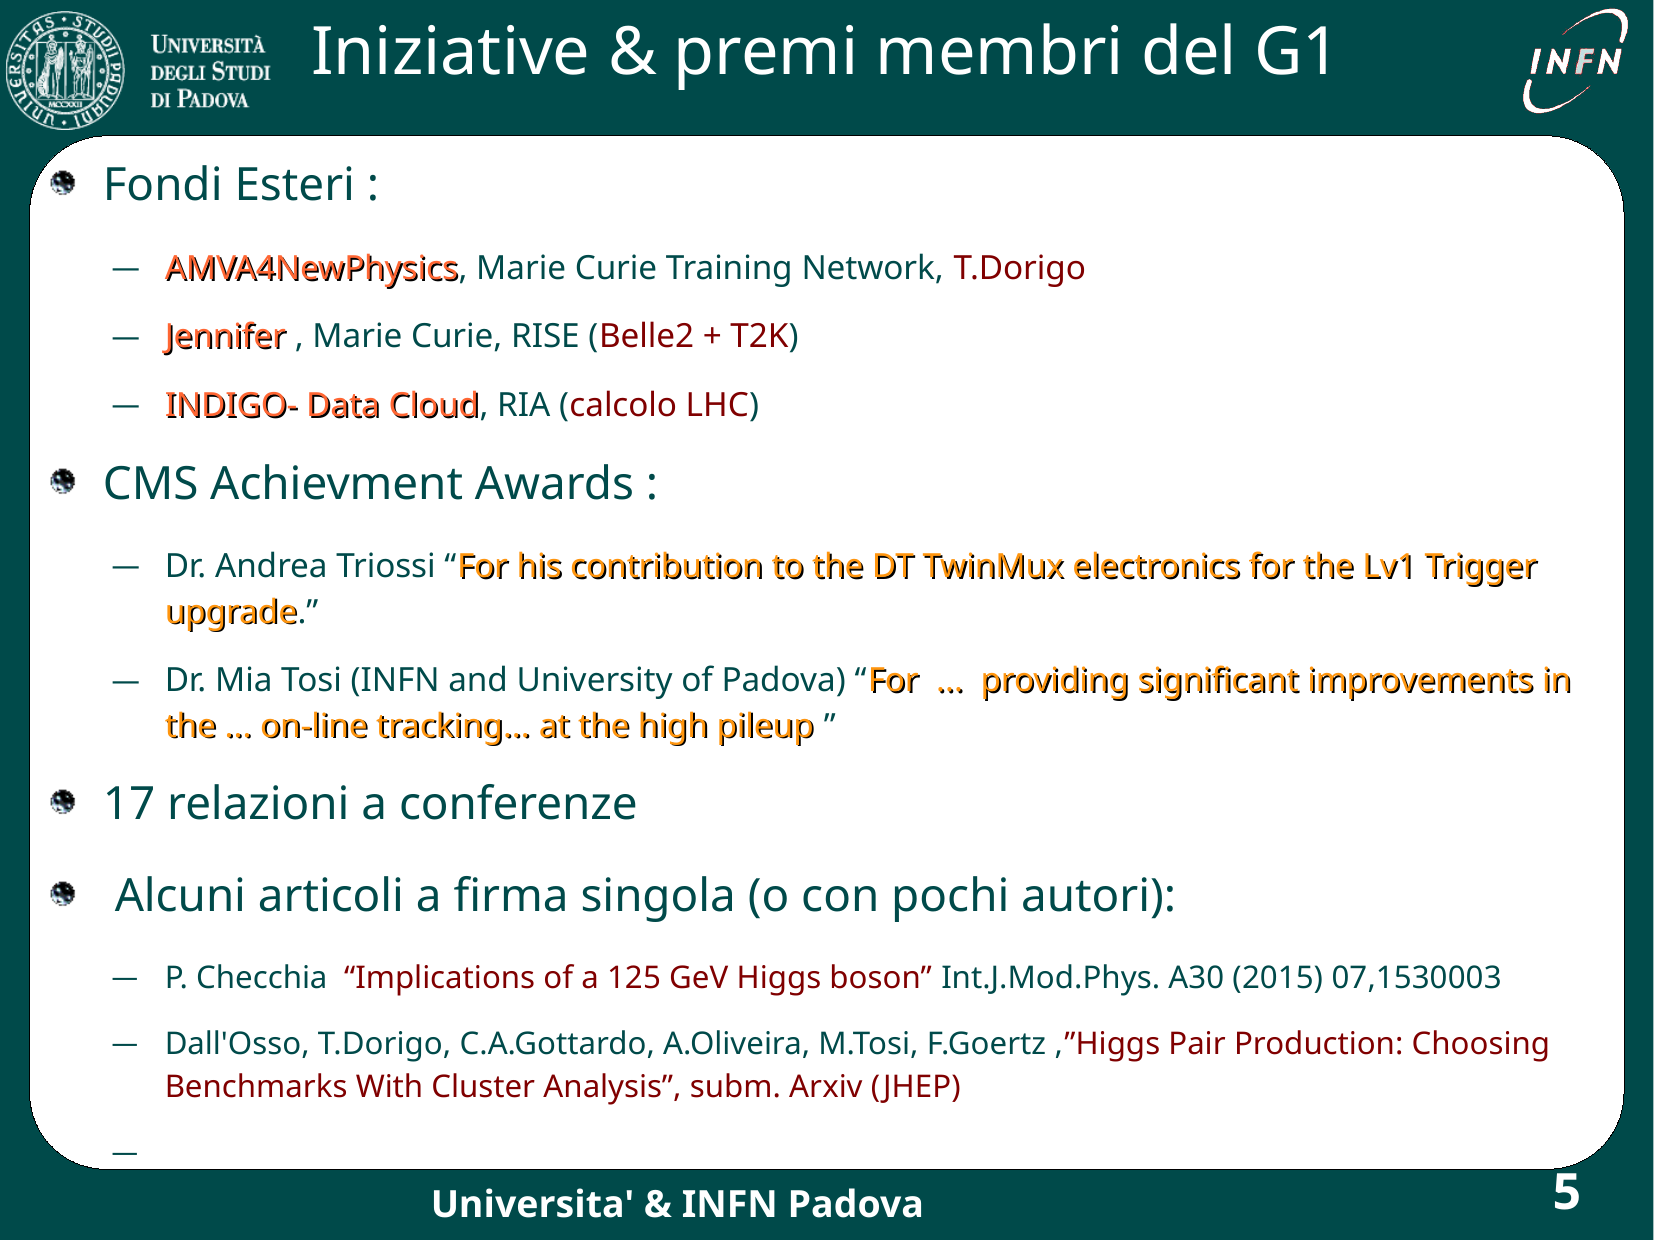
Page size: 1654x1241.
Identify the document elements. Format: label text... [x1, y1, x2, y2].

title Iniziative & premi membri del G1 [82, 0, 1571, 100]
picture [5, 11, 271, 130]
list Fondi Esteri : AMVA4NewPhysics, Marie Curie Training Network, T.Dorigo Jennifer , Marie Curie, RISE (Belle2 + T2K) INDIGO- Data Cloud, RIA (calcolo LHC) CMS Achievment Awards : Dr. Andrea Triossi “For his contribution to the DT TwinMux electronics for the Lv1 Trigger upgrade.” Dr. Mia Tosi (INFN and University of Padova) “For ... providing significant improvements in the ... on-line tracking... at the high pileup ” 17 relazioni a conferenze Alcuni articoli a firma singola (o con pochi autori): P. Checchia “Implications of a 125 GeV Higgs boson” Int.J.Mod.Phys. A30 (2015) 07,1530003 Dall'Osso, T.Dorigo, C.A.Gottardo, A.Oliveira, M.Tosi, F.Goertz ,”Higgs Pair Production: Choosing Benchmarks With Cluster Analysis”, subm. Arxiv (JHEP) [23, 151, 1609, 1205]
